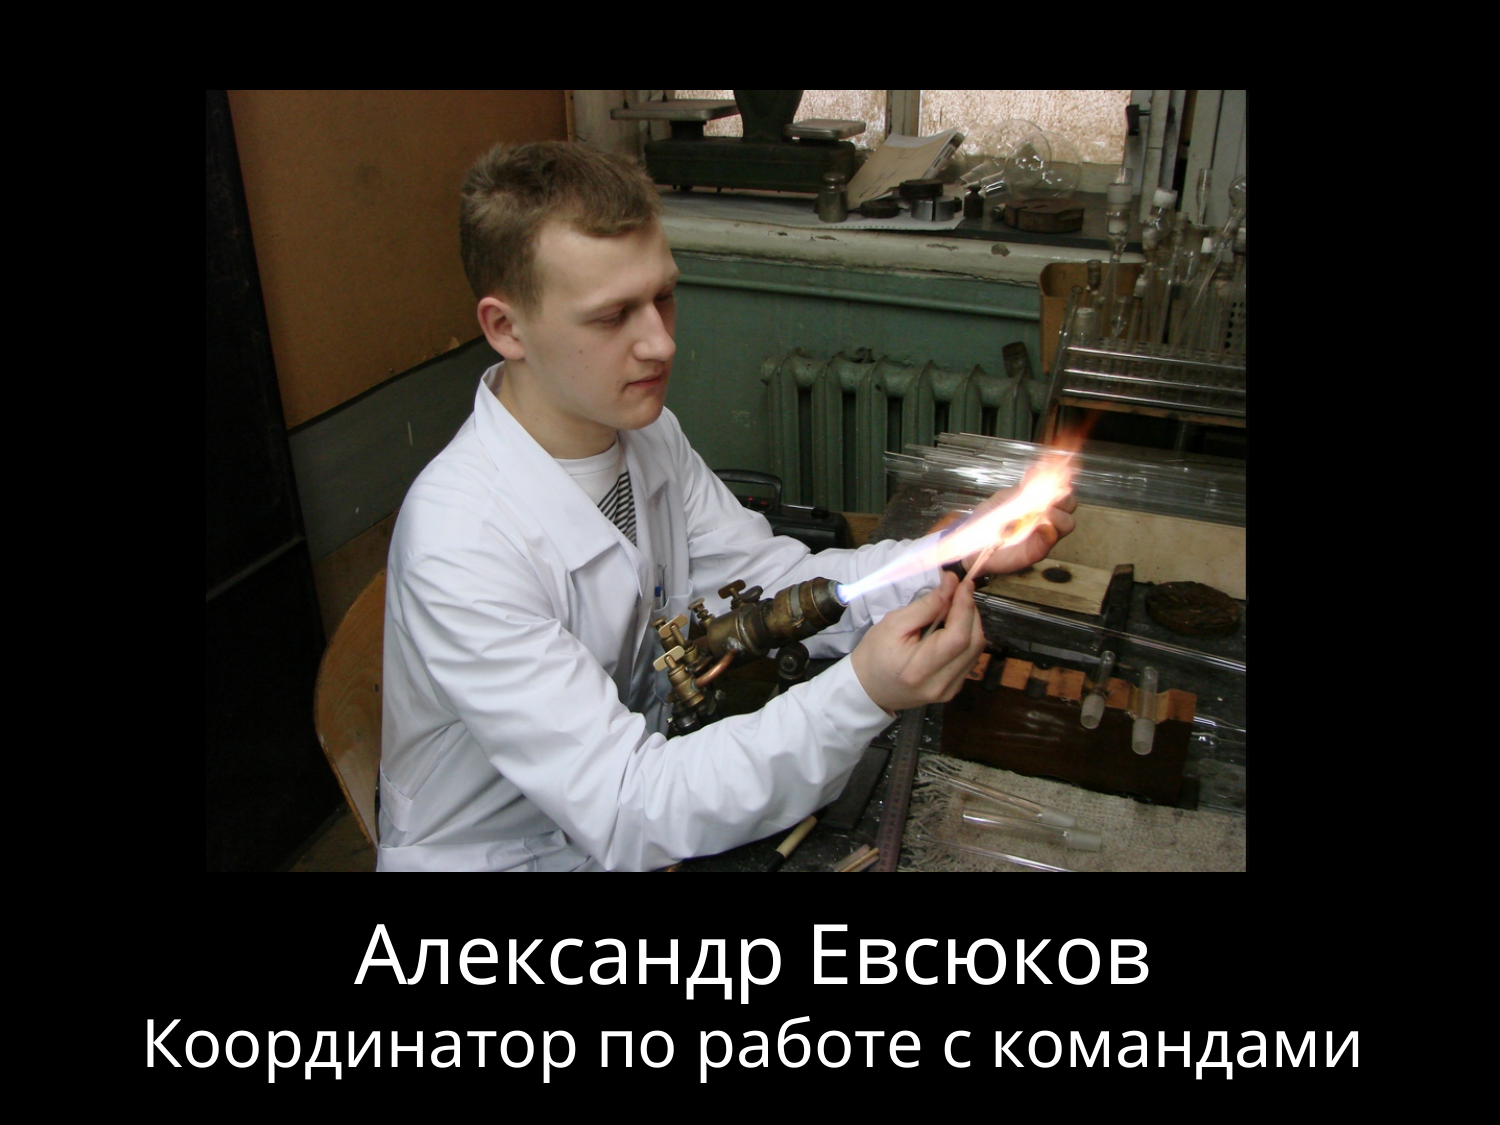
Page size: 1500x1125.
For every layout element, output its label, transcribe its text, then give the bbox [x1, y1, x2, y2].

picture [206, 90, 1249, 872]
text_box Александр Евсюков Координатор по работе с командами [126, 893, 1381, 1089]
